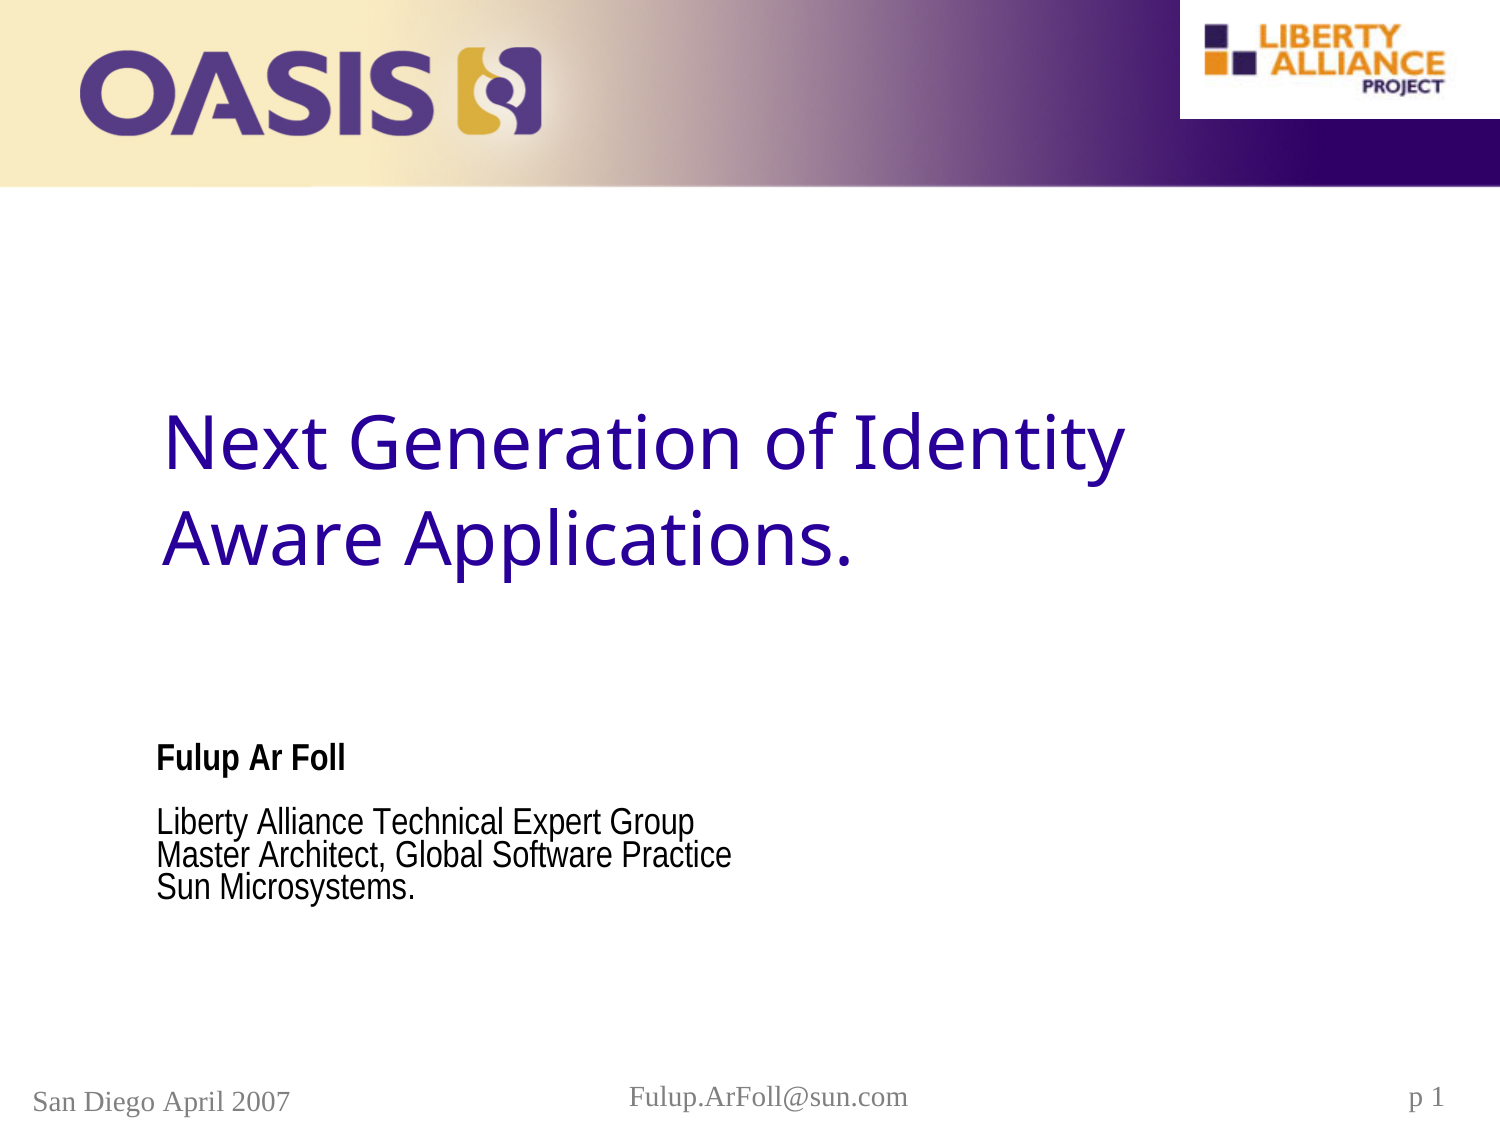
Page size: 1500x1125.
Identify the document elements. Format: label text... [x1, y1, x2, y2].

text_box Fulup Ar Foll Liberty Alliance Technical Expert Group Master Architect, Global Software Practice Sun Microsystems. [156, 731, 1307, 920]
title Next Generation of Identity Aware Applications. [162, 393, 1313, 584]
picture [0, 0, 1500, 1125]
